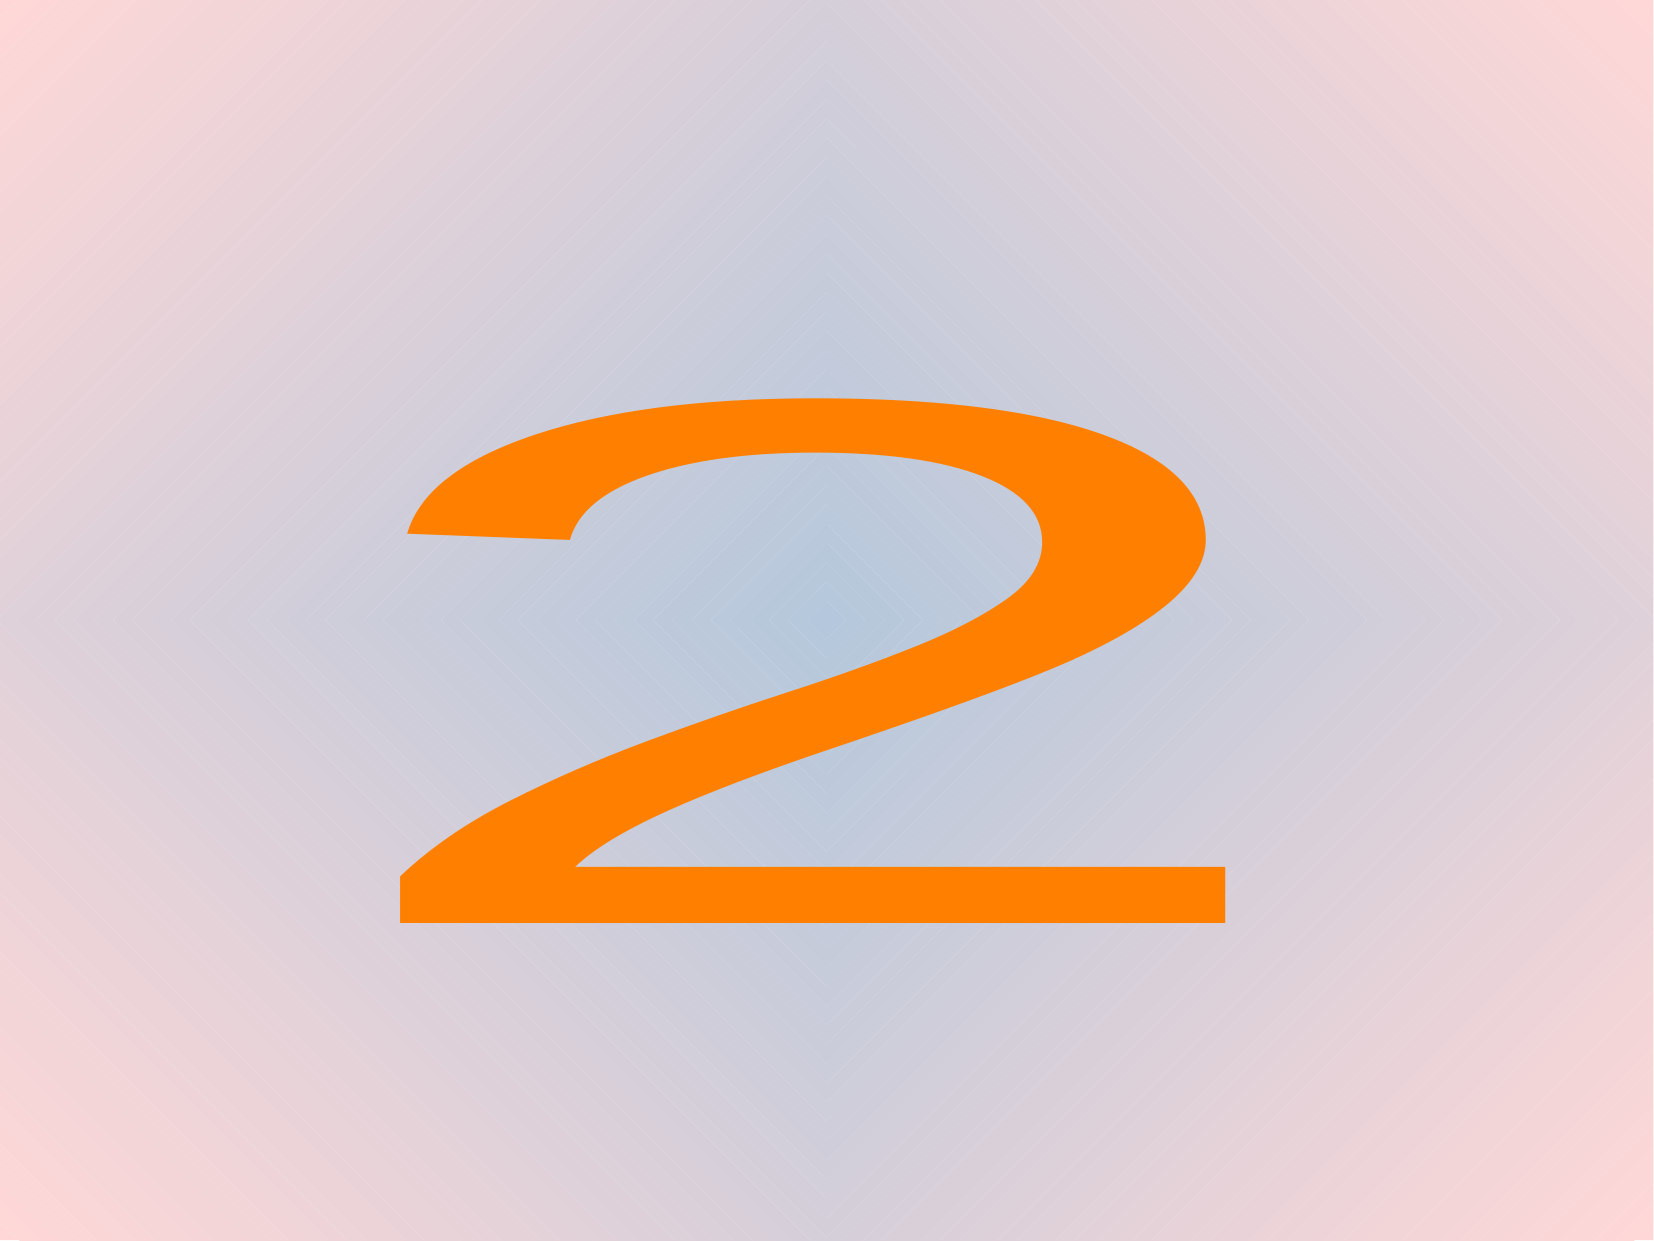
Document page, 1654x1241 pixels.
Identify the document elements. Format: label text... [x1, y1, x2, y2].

text_box 2 [295, 236, 1329, 1093]
